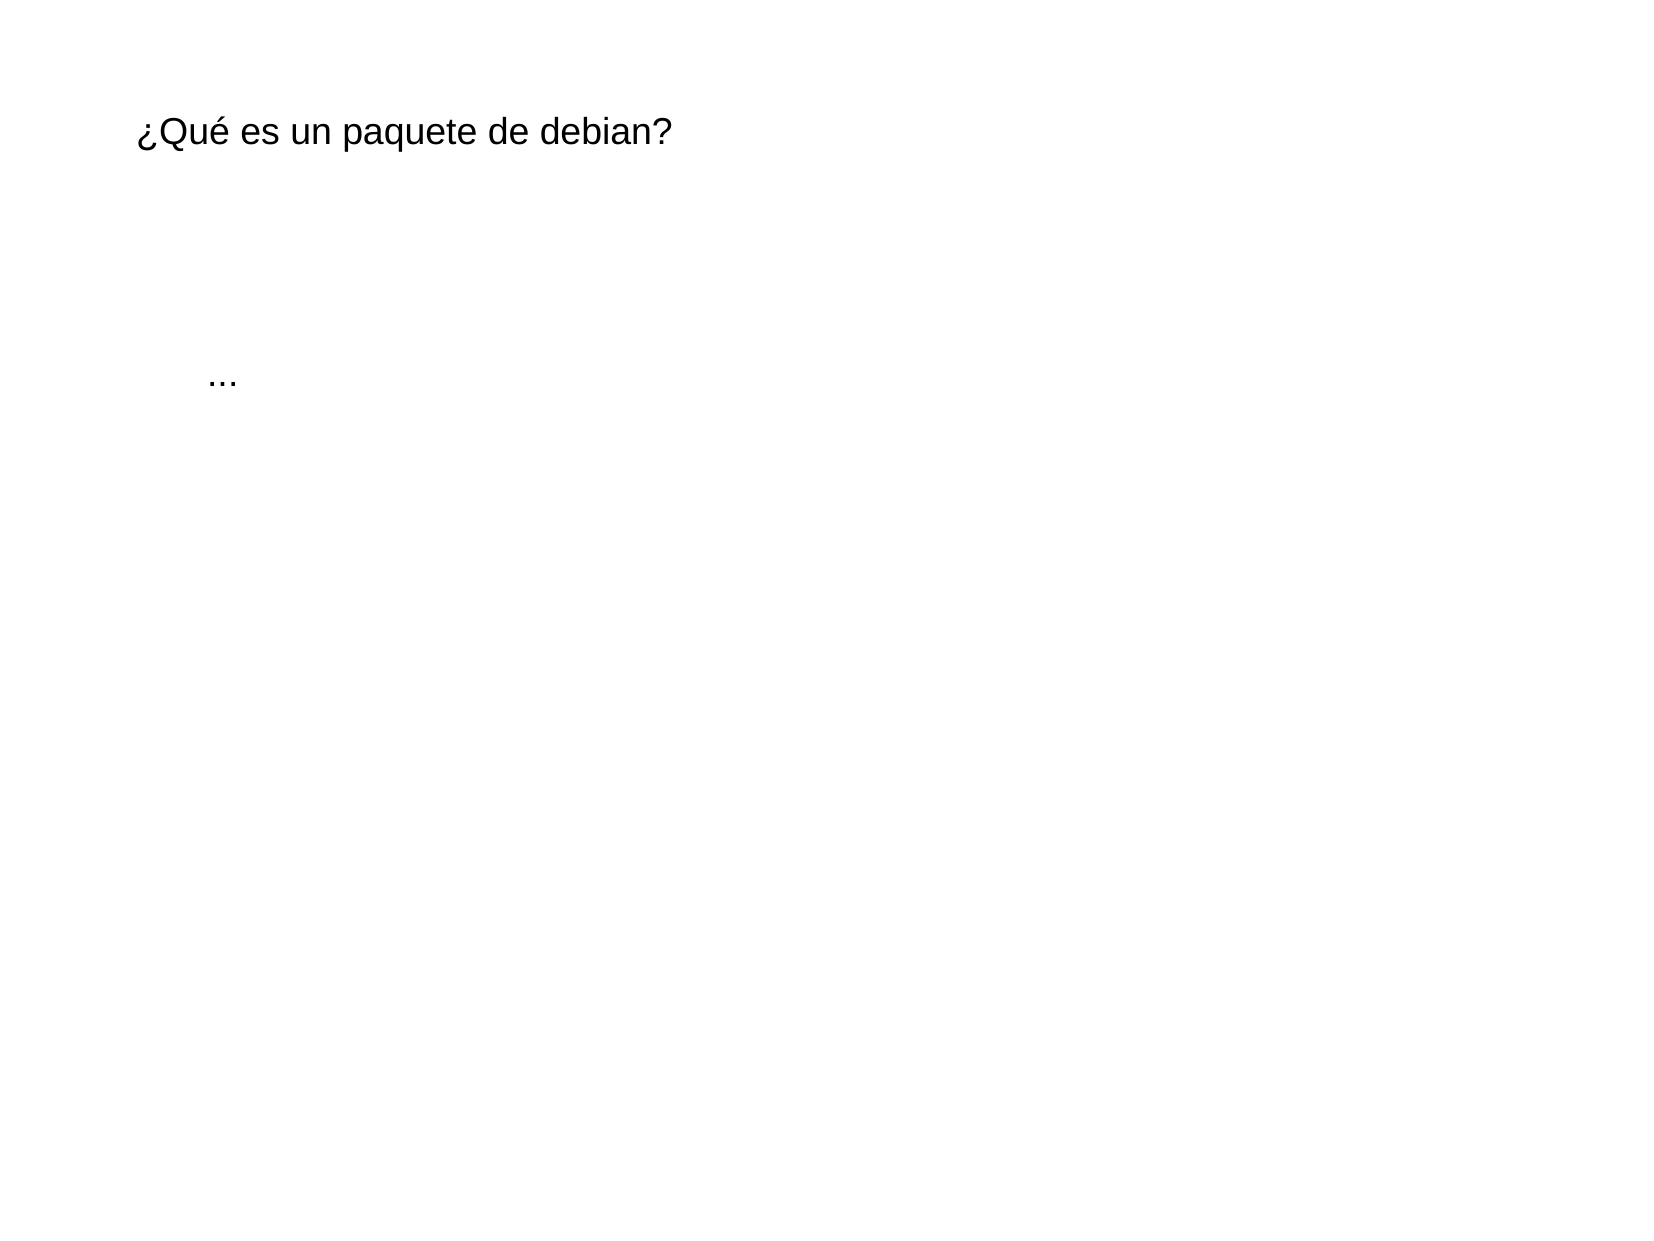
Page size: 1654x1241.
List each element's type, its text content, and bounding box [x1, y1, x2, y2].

title ¿Qué es un paquete de debian? [121, 102, 1534, 311]
list ... [121, 344, 1534, 1127]
